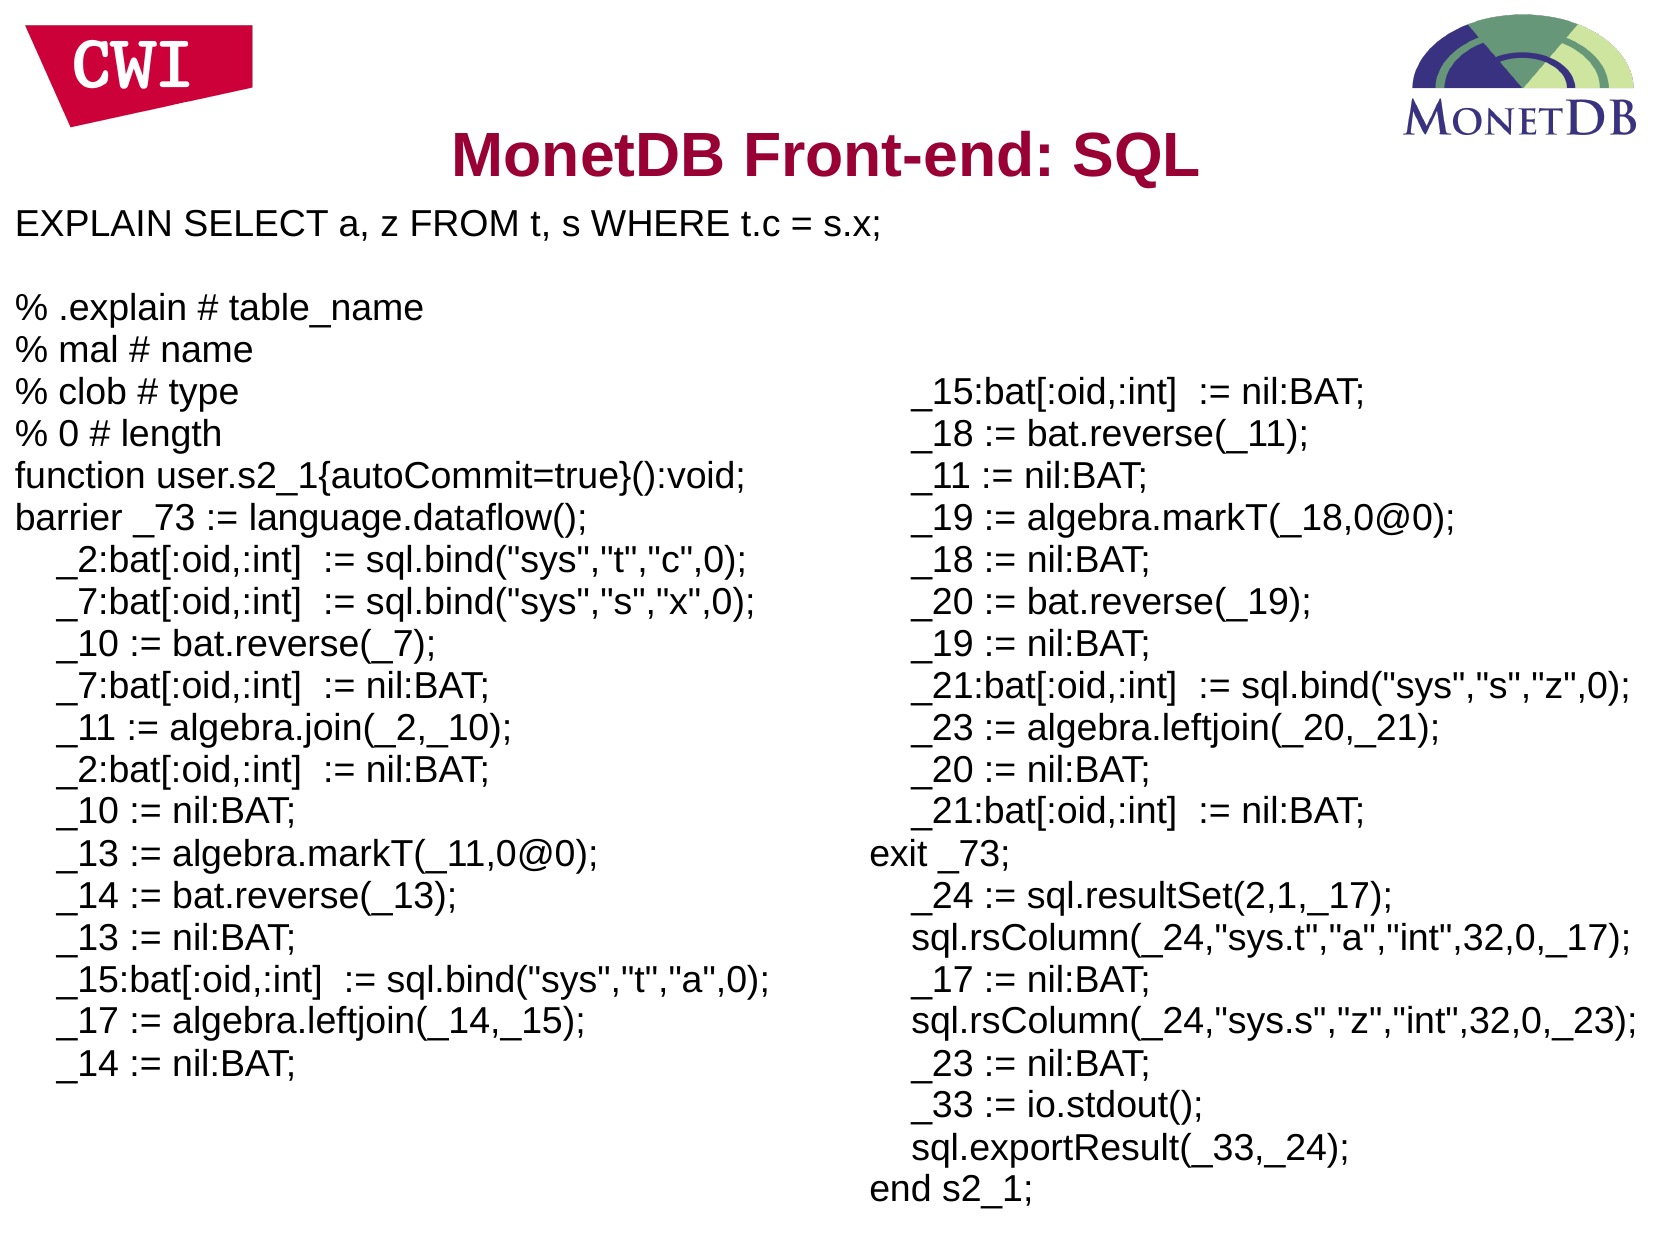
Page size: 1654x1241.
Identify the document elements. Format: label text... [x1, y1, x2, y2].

text_box MonetDB Front-end: SQL [0, 105, 1654, 194]
picture [0, 0, 278, 105]
picture [1403, 14, 1636, 105]
text_box EXPLAIN SELECT a, z FROM t, s WHERE t.c = s.x; % .explain # table_name % mal # name % clob # type % 0 # length function user.s2_1{autoCommit=true}():void; barrier _73 := language.dataflow(); _2:bat[:oid,:int] := sql.bind("sys","t","c",0); _7:bat[:oid,:int] := sql.bind("sys","s","x",0); _10 := bat.reverse(_7); _7:bat[:oid,:int] := nil:BAT; _11 := algebra.join(_2,_10); _2:bat[:oid,:int] := nil:BAT; _10 := nil:BAT; _13 := algebra.markT(_11,0@0); _14 := bat.reverse(_13); _13 := nil:BAT; _15:bat[:oid,:int] := sql.bind("sys","t","a",0); _17 := algebra.leftjoin(_14,_15); _14 := nil:BAT; [0, 194, 854, 1241]
text_box _15:bat[:oid,:int] := nil:BAT; _18 := bat.reverse(_11); _11 := nil:BAT; _19 := algebra.markT(_18,0@0); _18 := nil:BAT; _20 := bat.reverse(_19); _19 := nil:BAT; _21:bat[:oid,:int] := sql.bind("sys","s","z",0); _23 := algebra.leftjoin(_20,_21); _20 := nil:BAT; _21:bat[:oid,:int] := nil:BAT; exit _73; _24 := sql.resultSet(2,1,_17); sql.rsColumn(_24,"sys.t","a","int",32,0,_17); _17 := nil:BAT; sql.rsColumn(_24,"sys.s","z","int",32,0,_23); _23 := nil:BAT; _33 := io.stdout(); sql.exportResult(_33,_24); end s2_1; [854, 194, 1654, 1241]
